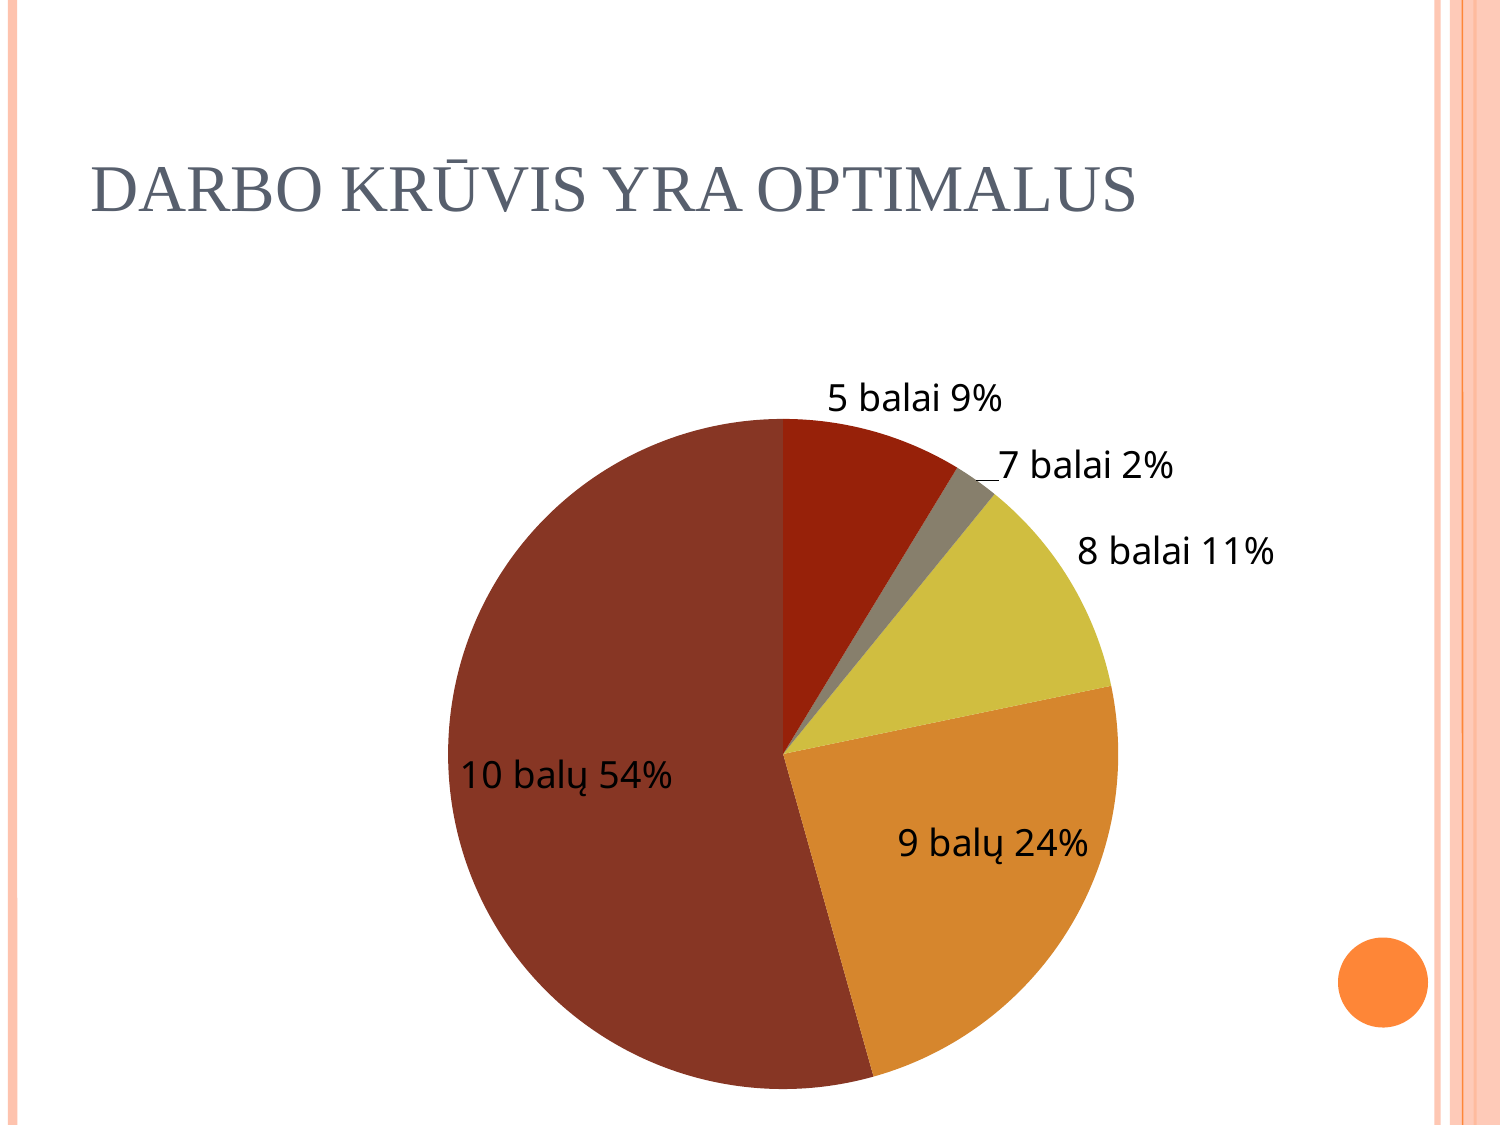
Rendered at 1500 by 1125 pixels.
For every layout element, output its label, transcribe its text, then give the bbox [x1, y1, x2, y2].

chart [88, 349, 1439, 1105]
title Darbo krūvis yra optimalus [75, 45, 1300, 233]
